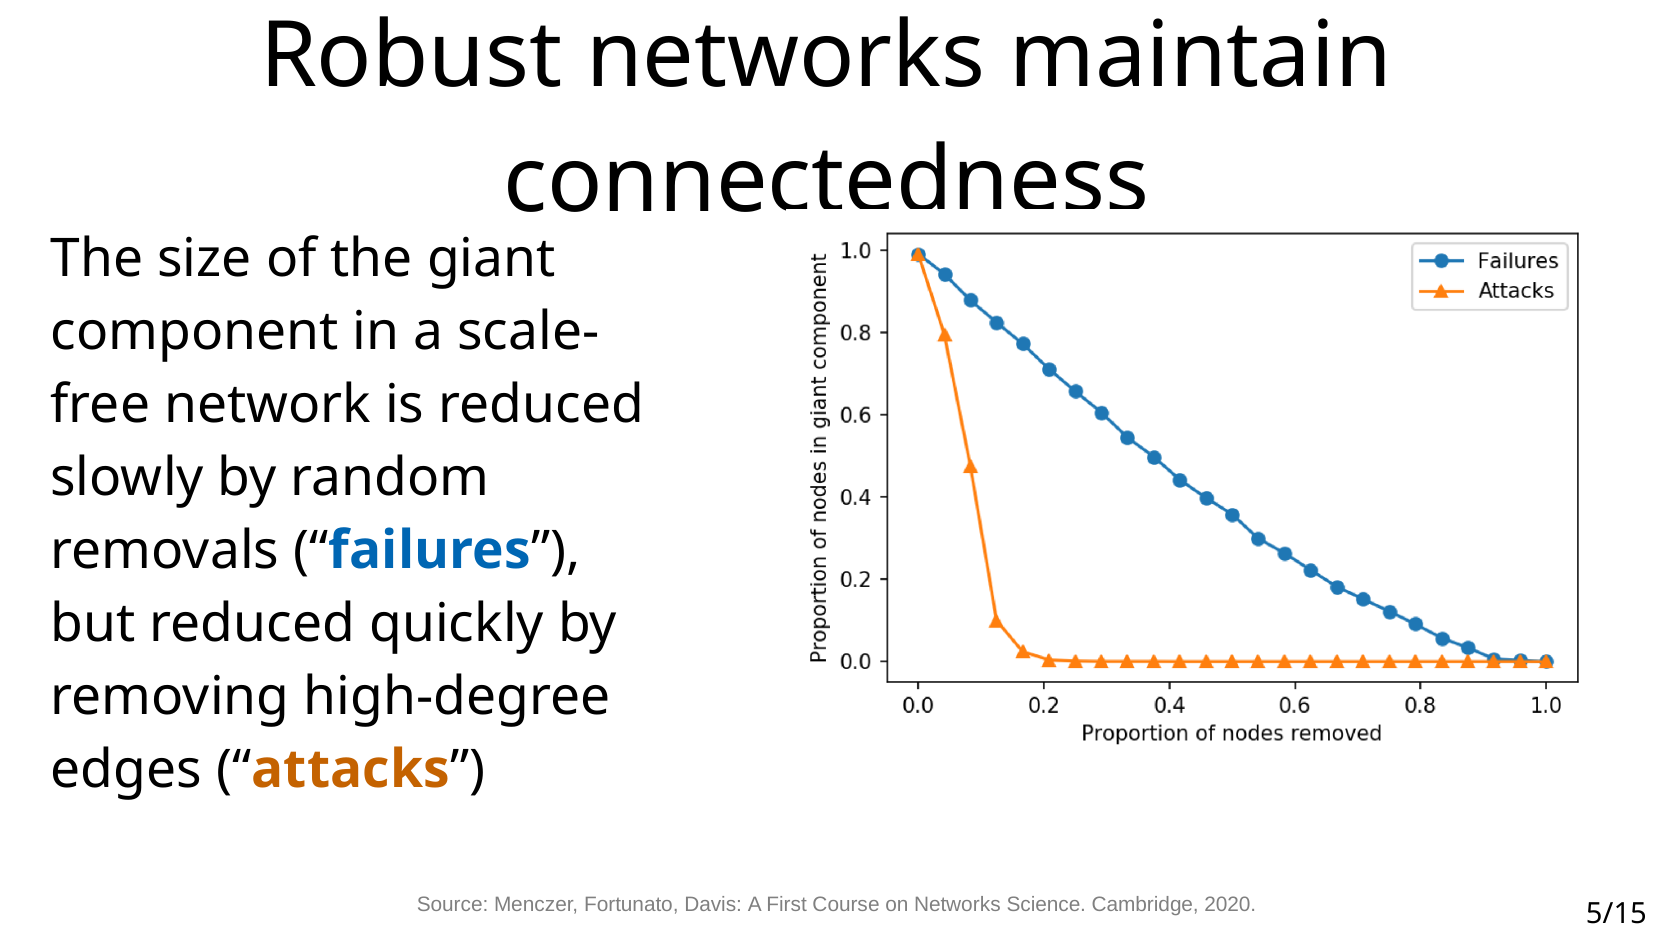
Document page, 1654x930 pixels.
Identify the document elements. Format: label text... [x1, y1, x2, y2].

list The size of the giant component in a scale-free network is reduced slowly by random removals (“failures”), but reduced quickly by removing high-degree edges (“attacks”) [50, 219, 676, 816]
picture [786, 209, 1591, 751]
text_box Source: Menczer, Fortunato, Davis: A First Course on Networks Science. Cambridge, 2020. [304, 885, 1370, 930]
title Robust networks maintain connectedness [0, 0, 1653, 243]
